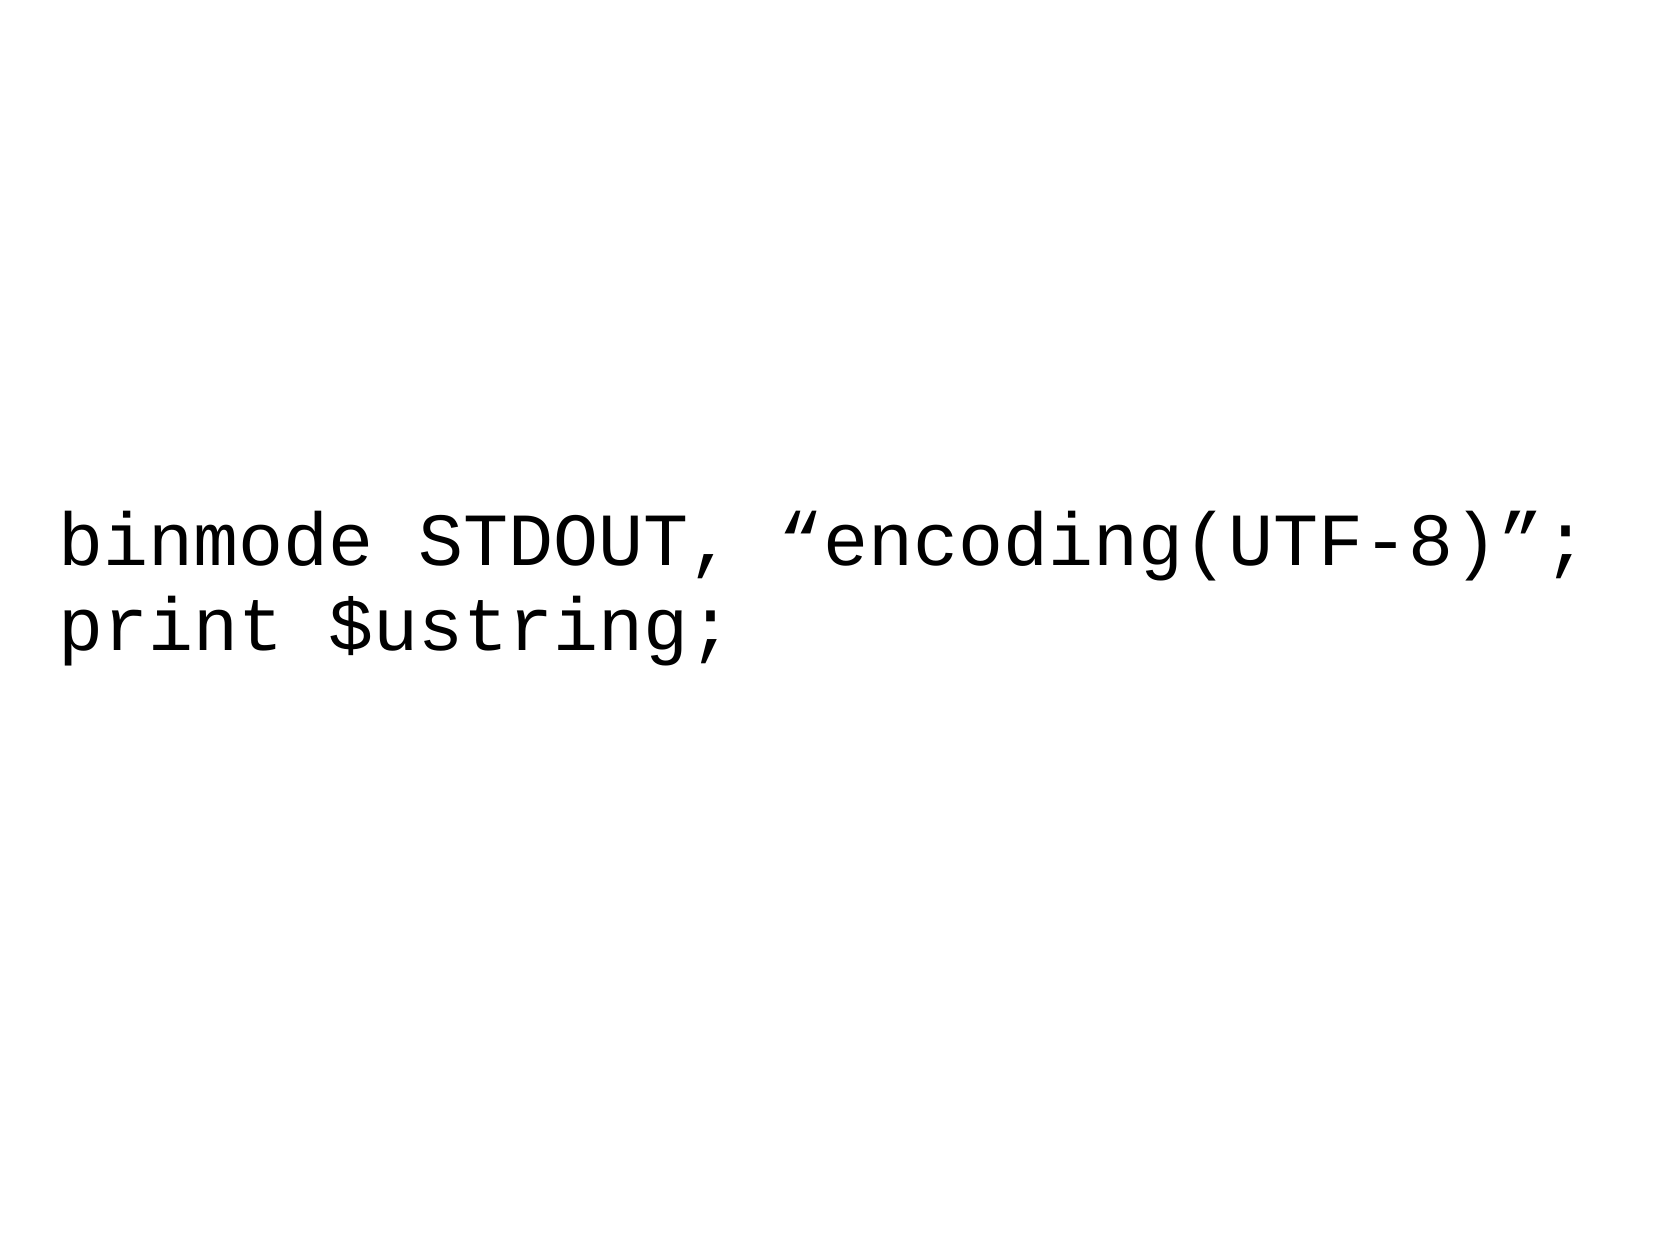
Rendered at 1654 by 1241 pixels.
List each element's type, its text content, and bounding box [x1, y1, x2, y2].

title binmode STDOUT, “encoding(UTF-8)”; print $ustring; [59, 59, 1654, 1117]
